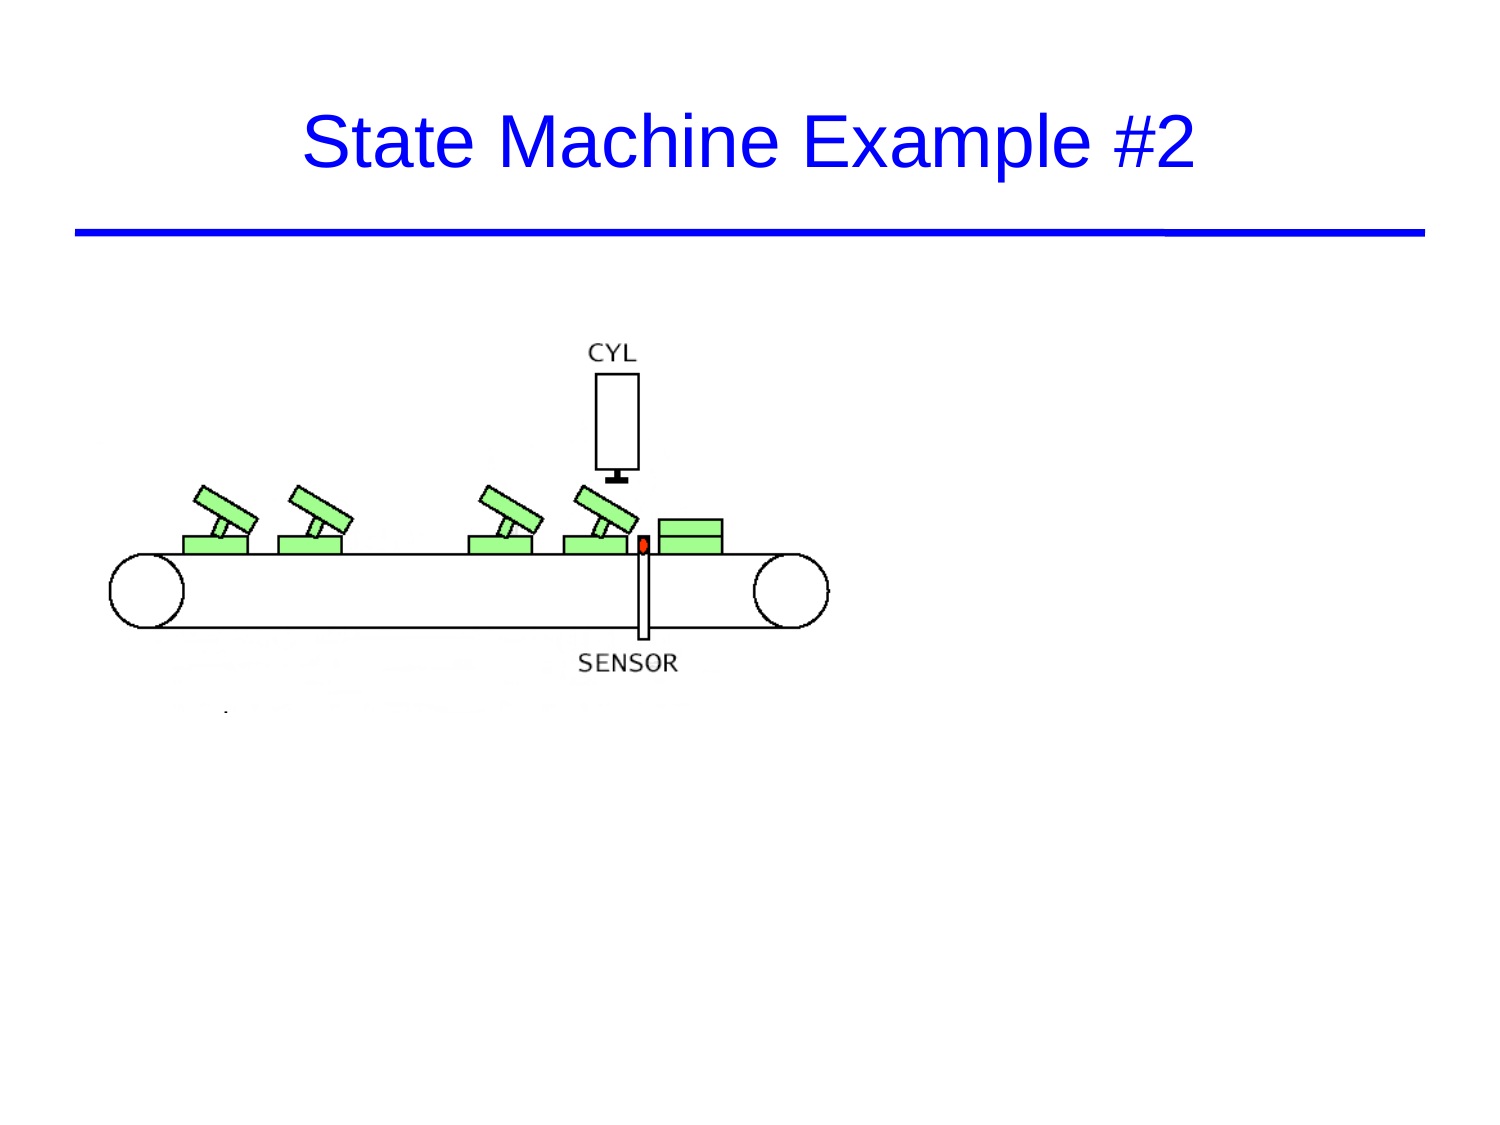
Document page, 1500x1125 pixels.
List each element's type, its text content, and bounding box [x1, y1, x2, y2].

picture [37, 337, 838, 713]
title State Machine Example #2 [112, 89, 1388, 186]
